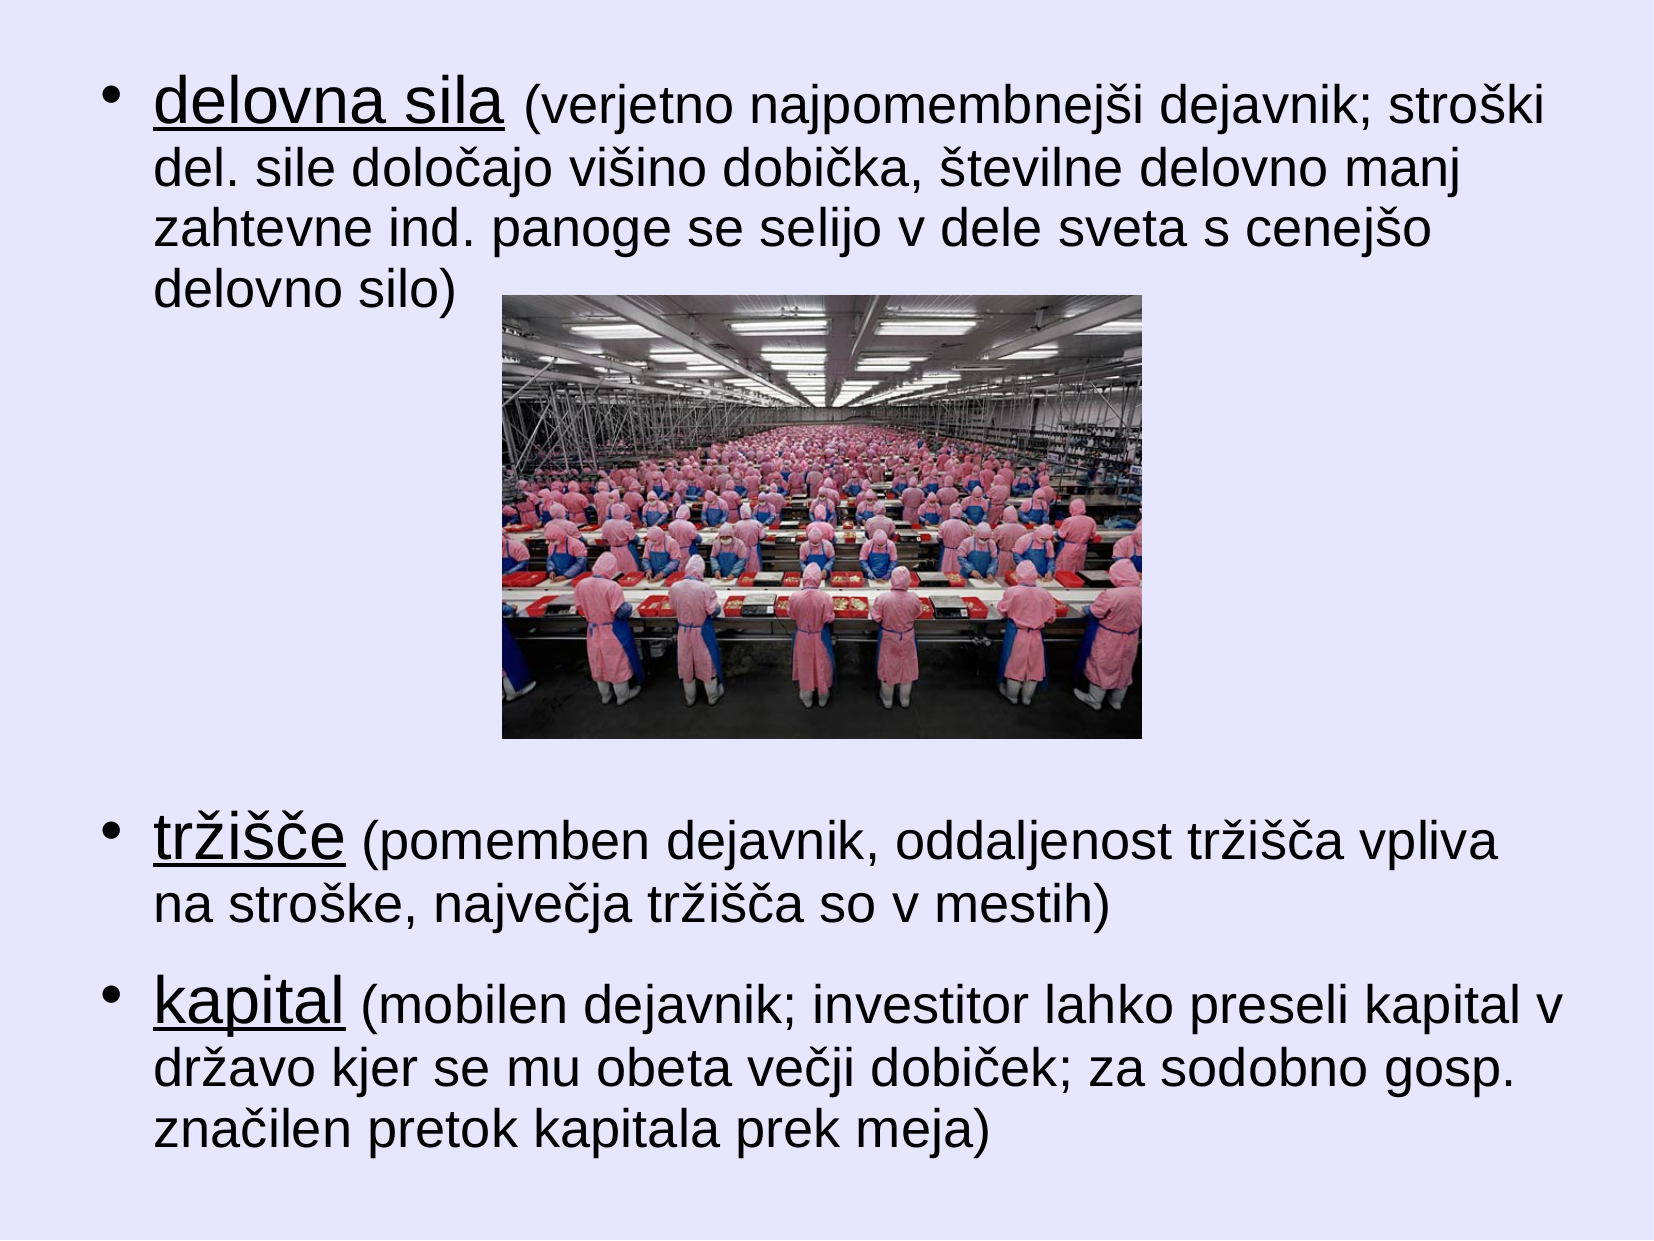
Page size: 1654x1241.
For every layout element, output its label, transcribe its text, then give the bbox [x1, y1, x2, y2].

list delovna sila (verjetno najpomembnejši dejavnik; stroški del. sile določajo višino dobička, številne delovno manj zahtevne ind. panoge se selijo v dele sveta s cenejšo delovno silo) tržišče (pomemben dejavnik, oddaljenost tržišča vpliva na stroške, največja tržišča so v mestih) kapital (mobilen dejavnik; investitor lahko preseli kapital v državo kjer se mu obeta večji dobiček; za sodobno gosp. značilen pretok kapitala prek meja) [82, 59, 1571, 1156]
picture [502, 295, 1142, 739]
